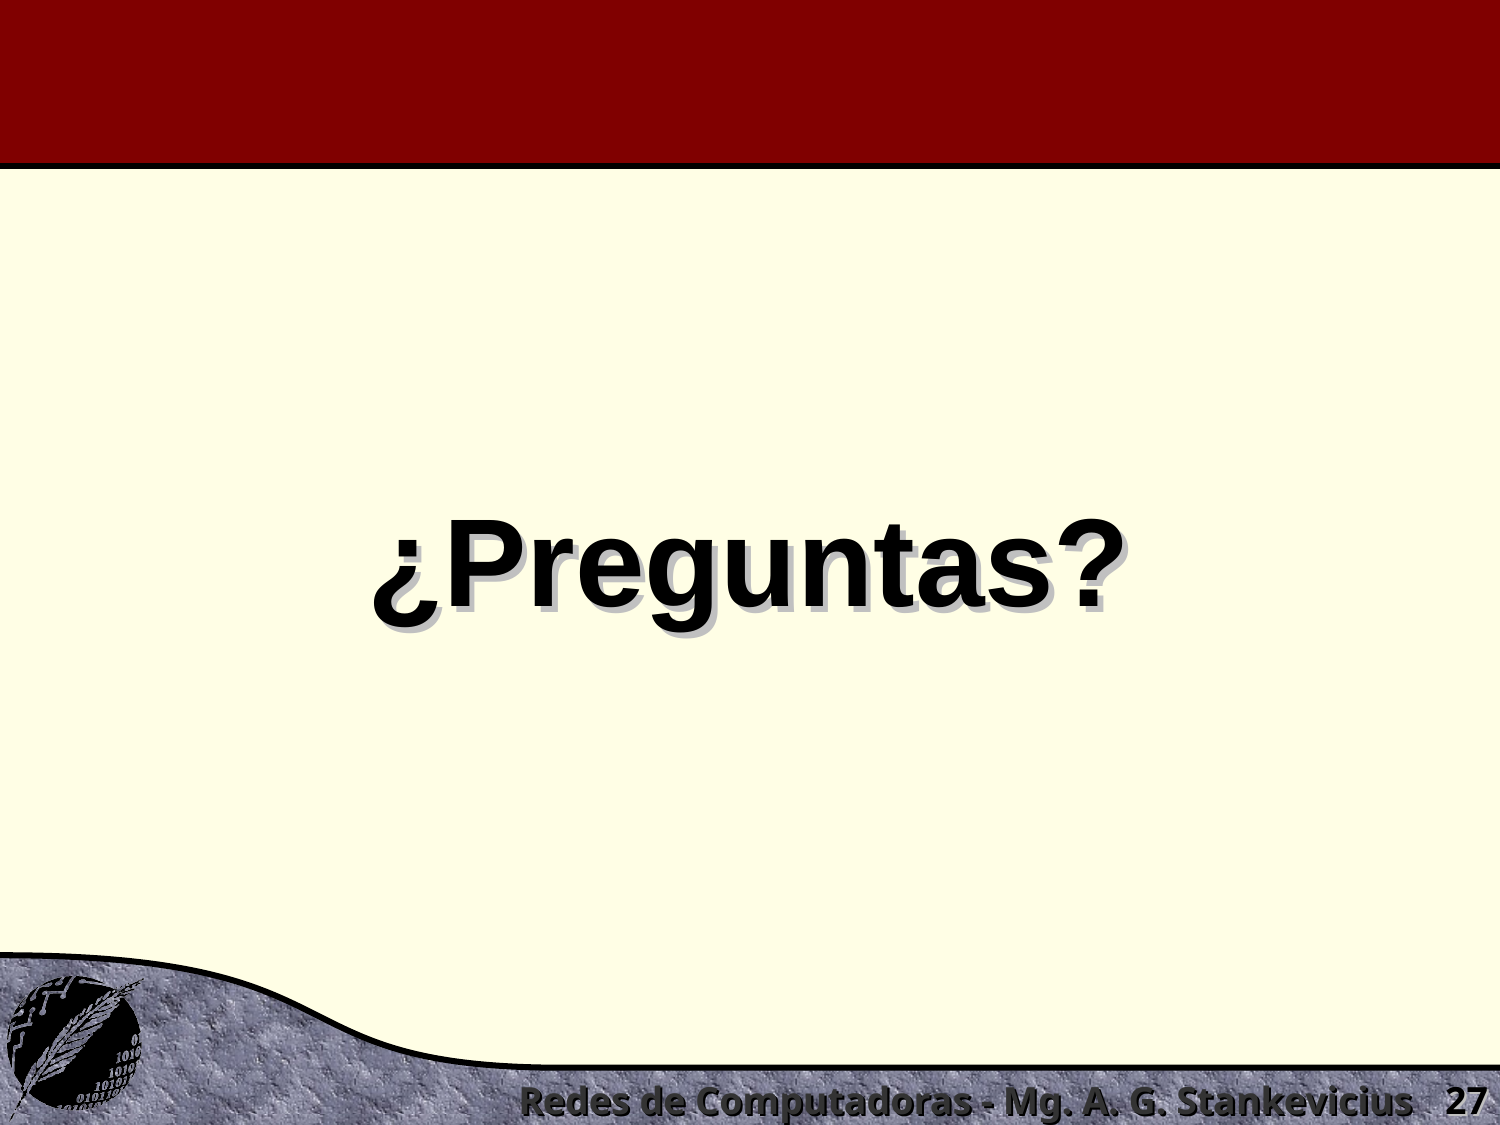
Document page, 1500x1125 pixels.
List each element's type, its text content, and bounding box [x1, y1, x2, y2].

picture [0, 959, 1500, 1125]
picture [1047, 1100, 1054, 1110]
picture [790, 1100, 795, 1110]
subtitle ¿Preguntas? [11, 199, 1486, 928]
